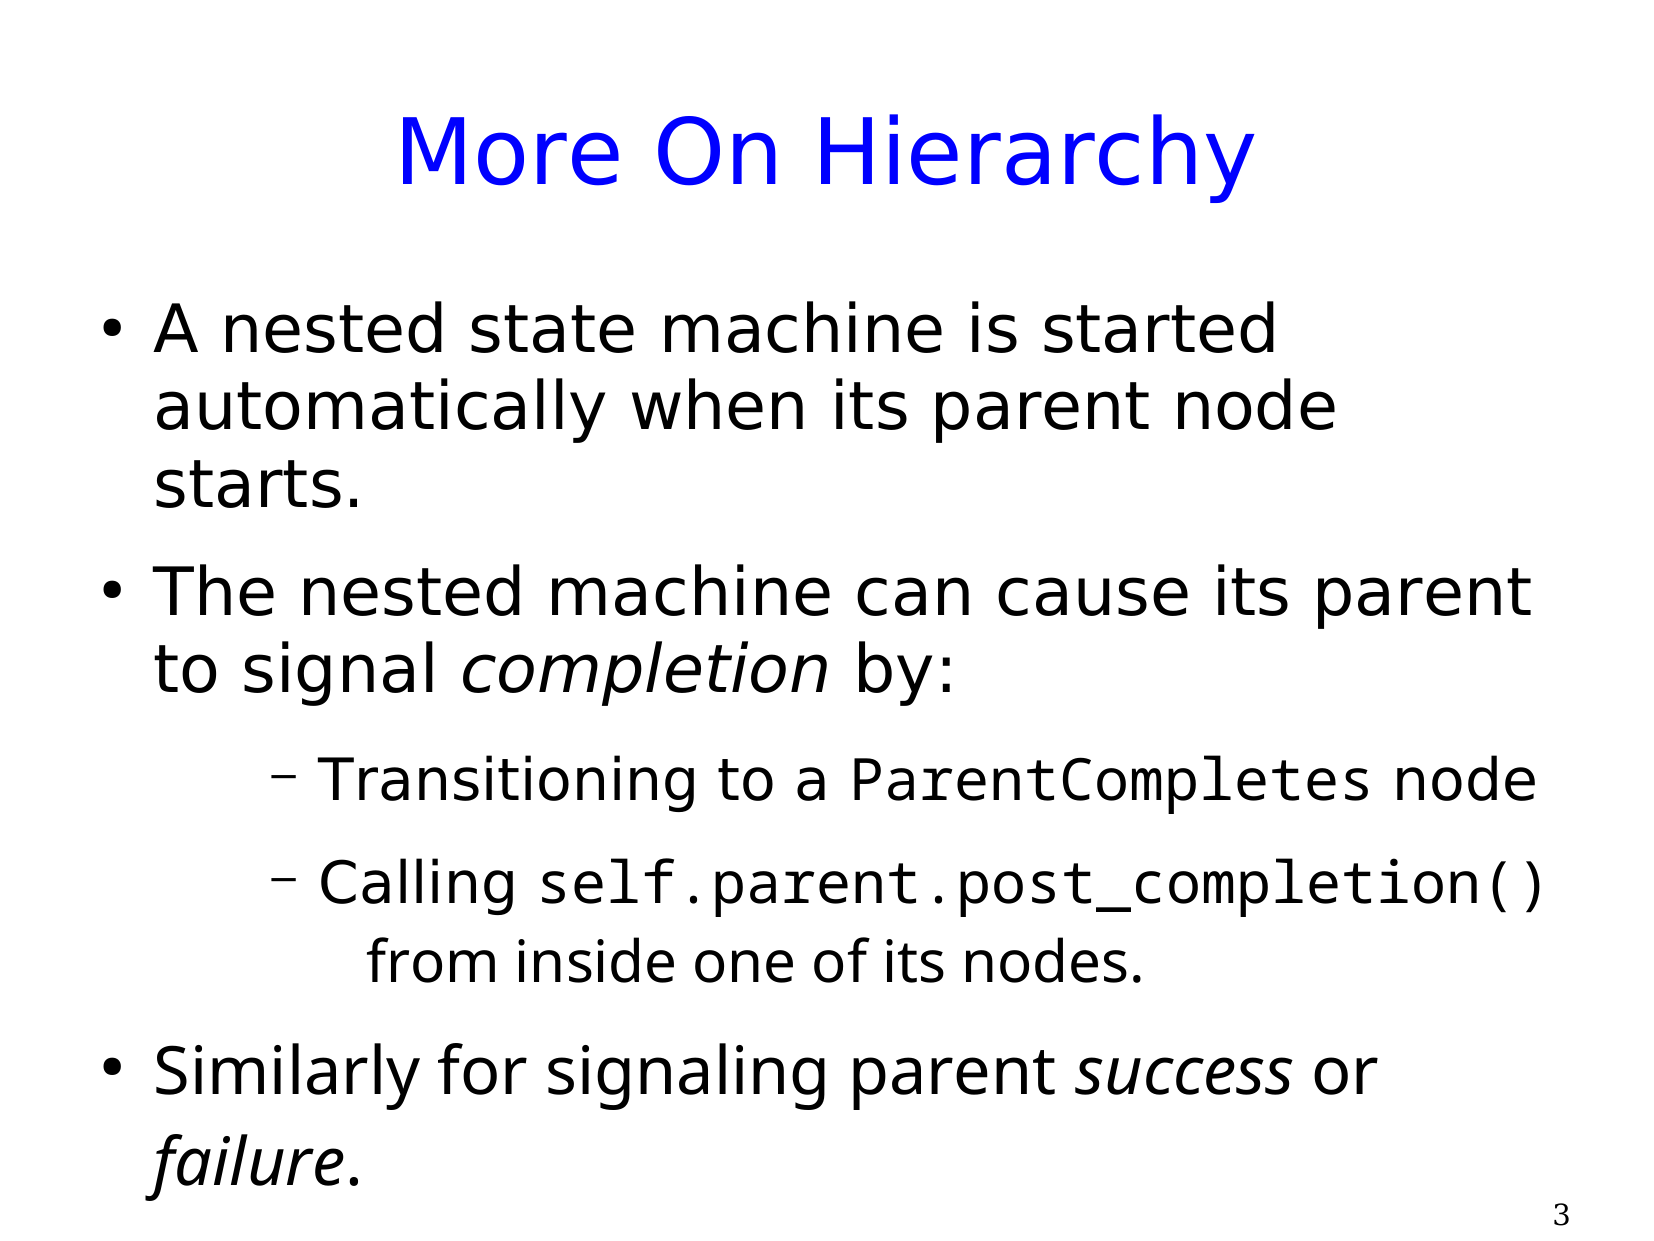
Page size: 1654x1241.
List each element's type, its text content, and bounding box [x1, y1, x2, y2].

list A nested state machine is started automatically when its parent node starts. The nested machine can cause its parent to signal completion by: Transitioning to a ParentCompletes node Calling self.parent.post_completion() from inside one of its nodes. Similarly for signaling parent success or failure. [82, 290, 1571, 1153]
title More On Hierarchy [82, 49, 1571, 257]
